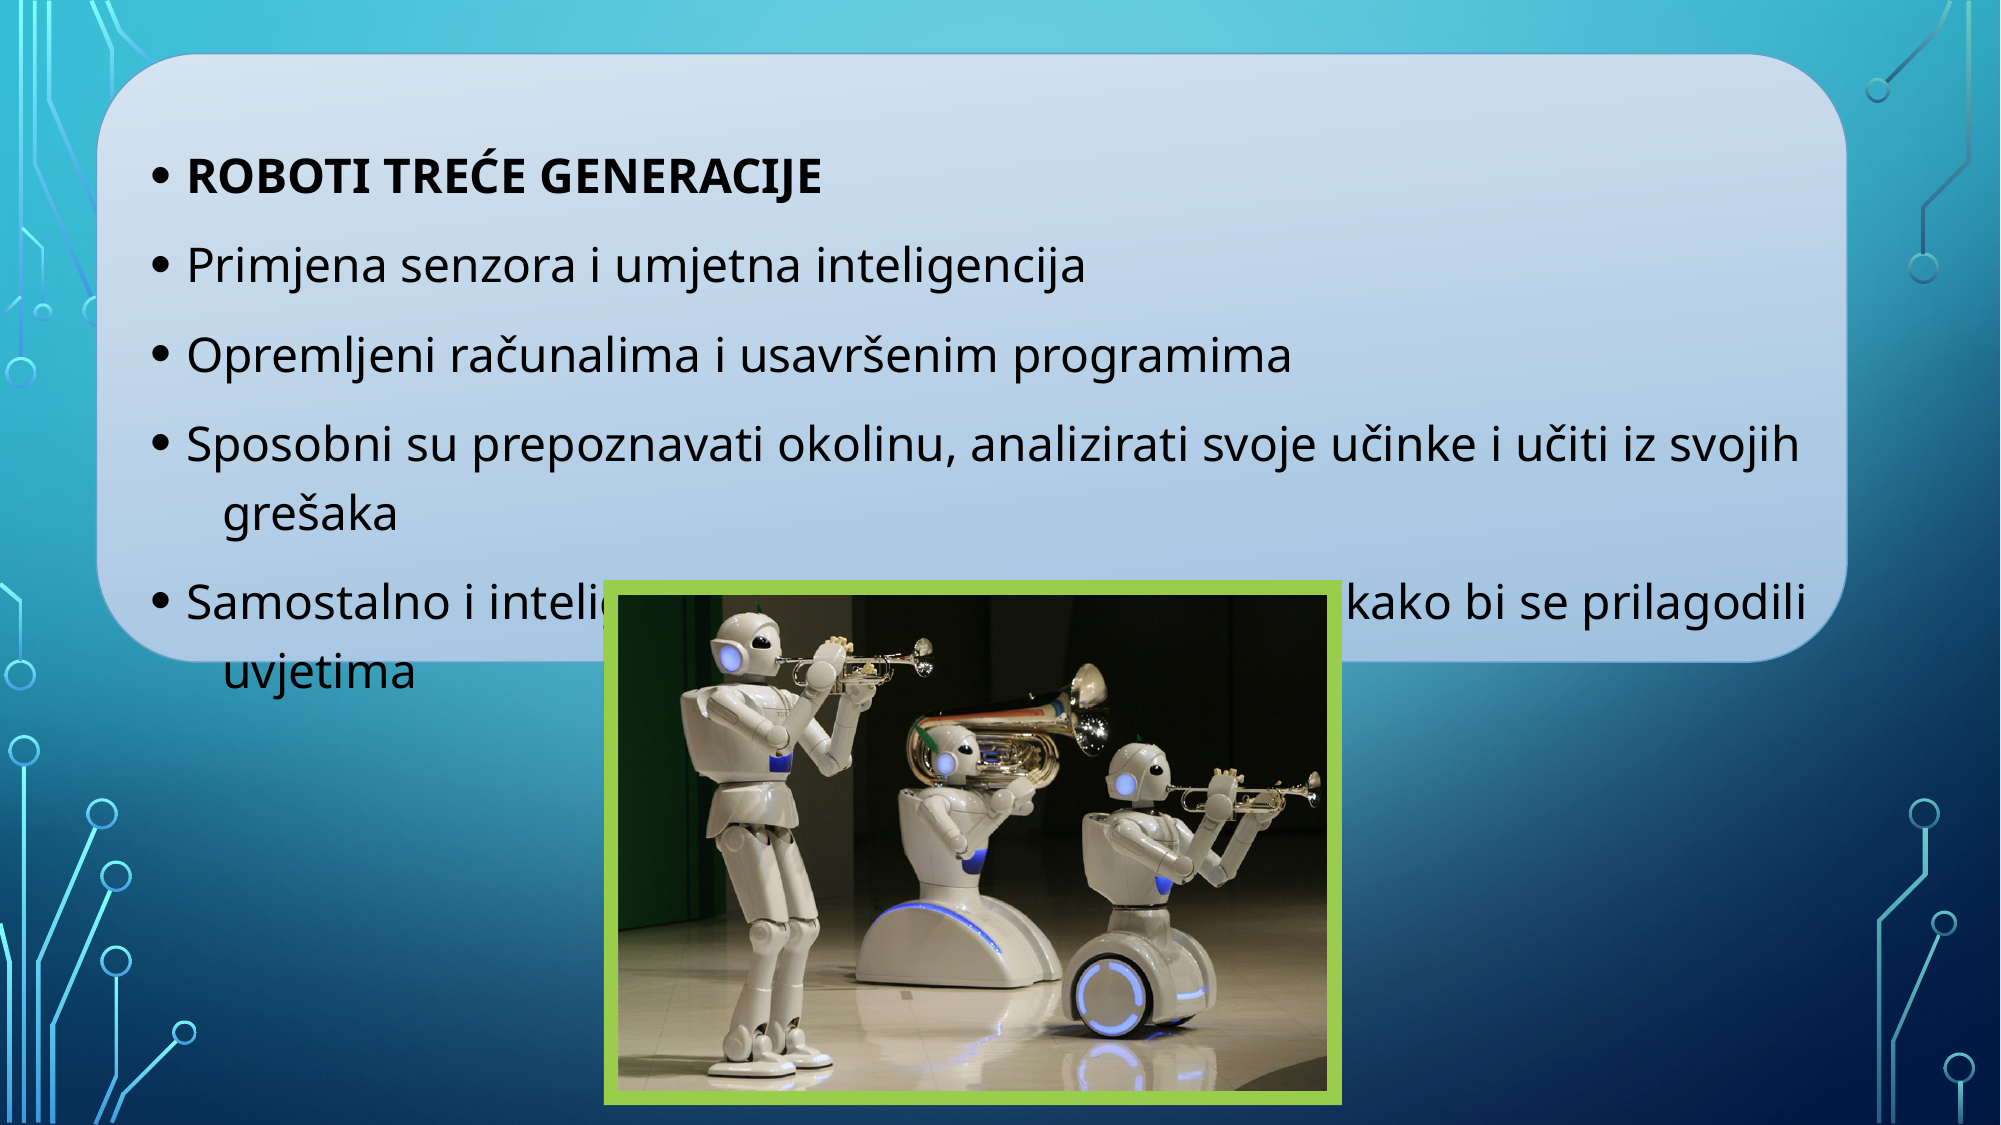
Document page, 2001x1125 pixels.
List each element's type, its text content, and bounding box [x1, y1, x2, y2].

list ROBOTI TREĆE GENERACIJE Primjena senzora i umjetna inteligencija Opremljeni računalima i usavršenim programima Sposobni su prepoznavati okolinu, analizirati svoje učinke i učiti iz svojih grešaka Samostalno i inteligentno mijenjaju svoj način rada kako bi se prilagodili uvjetima [135, 126, 1847, 708]
text_box [96, 53, 1843, 641]
picture [618, 594, 1328, 1091]
